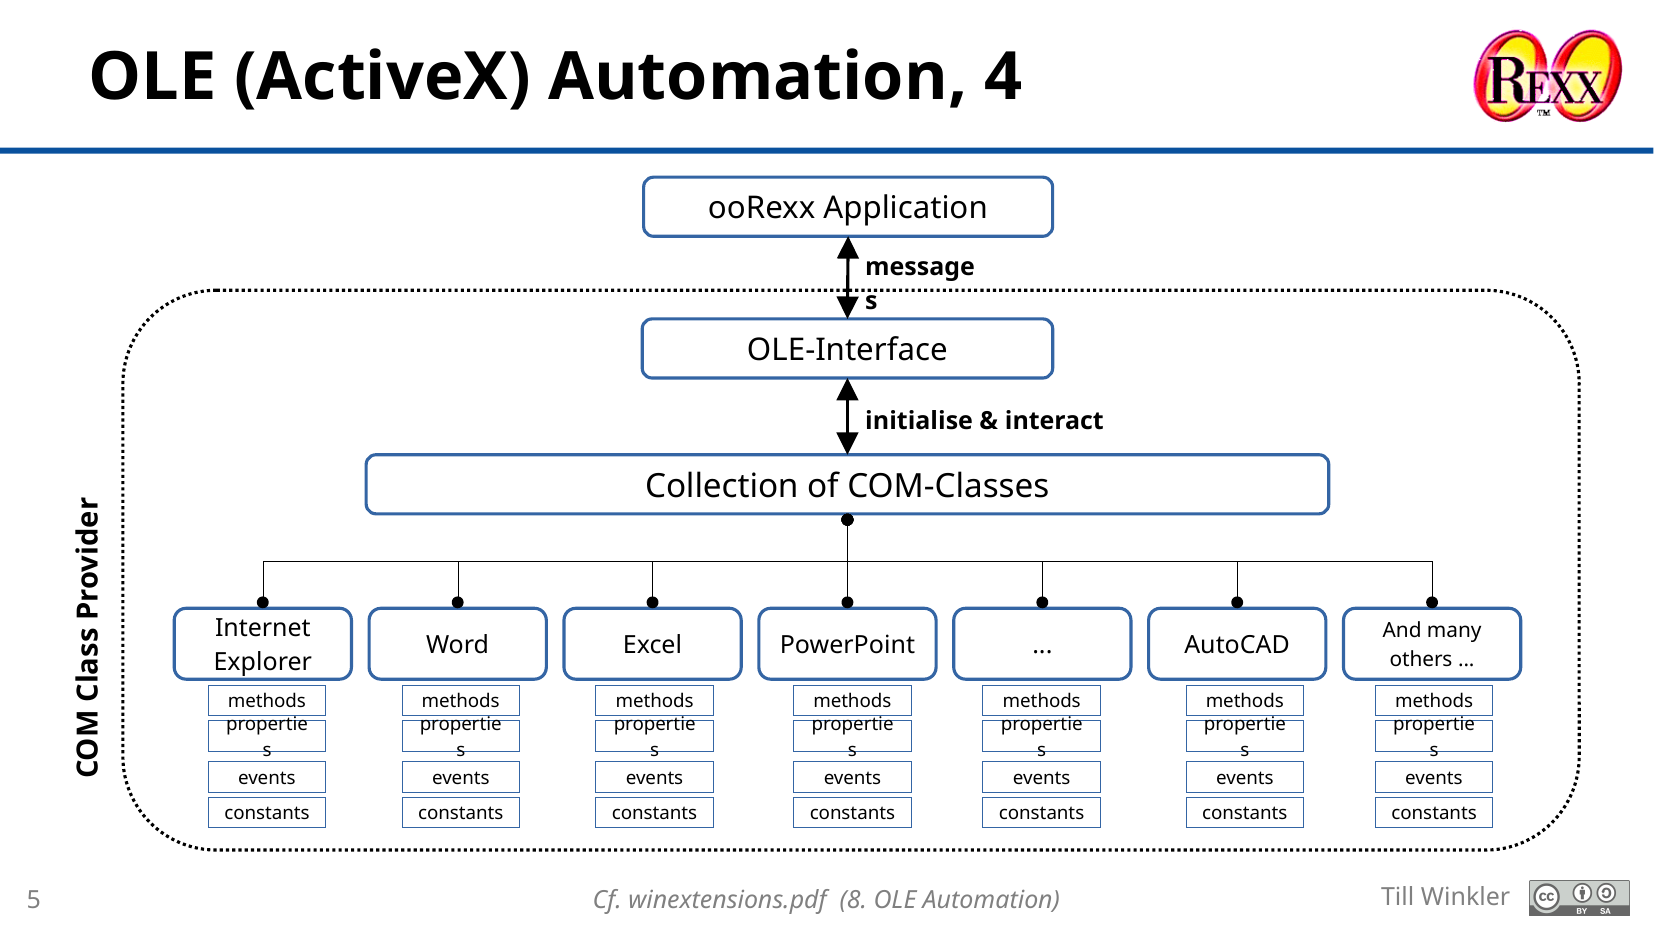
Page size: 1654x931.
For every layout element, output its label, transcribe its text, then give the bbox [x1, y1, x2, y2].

text_box messages [850, 241, 999, 290]
text_box Word [369, 608, 547, 680]
text_box events [595, 761, 714, 793]
text_box methods [1186, 685, 1304, 716]
text_box Internet Explorer [174, 608, 352, 680]
text_box events [793, 761, 912, 793]
text_box events [982, 761, 1101, 793]
text_box Excel [563, 608, 742, 680]
title OLE (ActiveX) Automation, 4 [29, 0, 1654, 148]
text_box properties [1186, 720, 1304, 752]
text_box events [1375, 761, 1493, 793]
text_box methods [1375, 685, 1493, 716]
text_box events [208, 761, 326, 793]
text_box constants [982, 797, 1101, 828]
text_box OLE-Interface [642, 318, 1053, 379]
text_box properties [982, 720, 1101, 752]
text_box constants [1186, 797, 1304, 828]
text_box Cf. winextensions.pdf (8. OLE Automation) [0, 874, 1654, 922]
text_box constants [208, 797, 326, 828]
text_box initialise & interact [850, 395, 1123, 443]
text_box properties [208, 720, 326, 752]
text_box ... [953, 608, 1131, 680]
text_box And many others ... [1343, 608, 1521, 680]
text_box constants [402, 797, 520, 828]
text_box properties [402, 720, 520, 752]
text_box methods [208, 685, 326, 716]
text_box events [1186, 761, 1304, 793]
text_box AutoCAD [1148, 608, 1326, 680]
text_box properties [595, 720, 714, 752]
text_box methods [402, 685, 520, 716]
text_box properties [1375, 720, 1493, 752]
text_box constants [793, 797, 912, 828]
text_box properties [793, 720, 912, 752]
text_box methods [982, 685, 1101, 716]
text_box ooRexx Application [643, 177, 1053, 237]
text_box Collection of COM-Classes [366, 454, 1329, 514]
text_box constants [1375, 797, 1493, 828]
text_box methods [793, 685, 912, 716]
text_box events [402, 761, 520, 793]
text_box constants [595, 797, 714, 828]
text_box PowerPoint [758, 608, 937, 680]
text_box COM Class Provider [58, 452, 123, 825]
text_box methods [595, 685, 714, 716]
